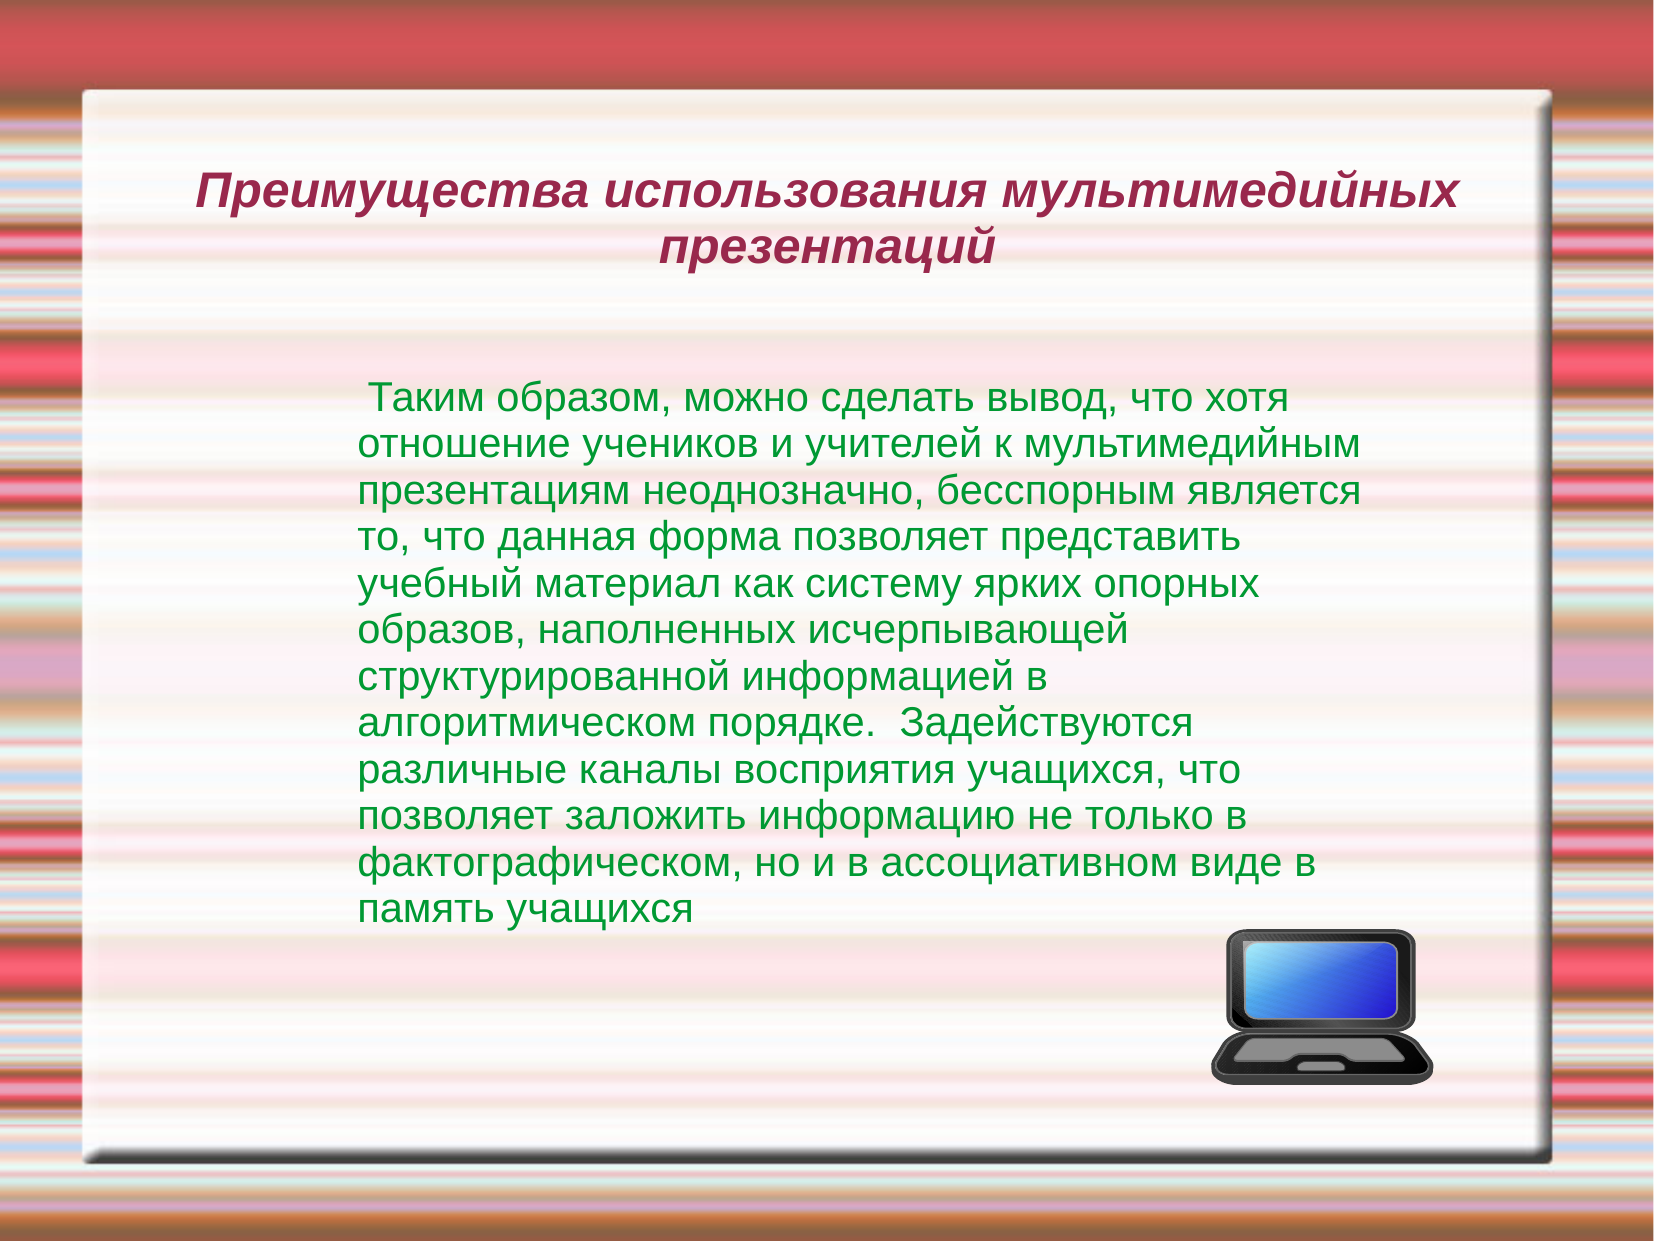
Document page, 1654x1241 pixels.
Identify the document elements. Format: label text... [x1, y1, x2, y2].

text_box Таким образом, можно сделать вывод, что хотя отношение учеников и учителей к мультимедийным презентациям неоднозначно, бесспорным является то, что данная форма позволяет представить учебный материал как систему ярких опорных образов, наполненных исчерпывающей структурированной информацией в алгоритмическом порядке. Задействуются различные каналы восприятия учащихся, что позволяет заложить информацию не только в фактографическом, но и в ассоциативном виде в память учащихся [342, 366, 1382, 1016]
title Преимущества использования мультимедийных презентаций [121, 114, 1534, 322]
picture [0, 0, 1654, 1241]
